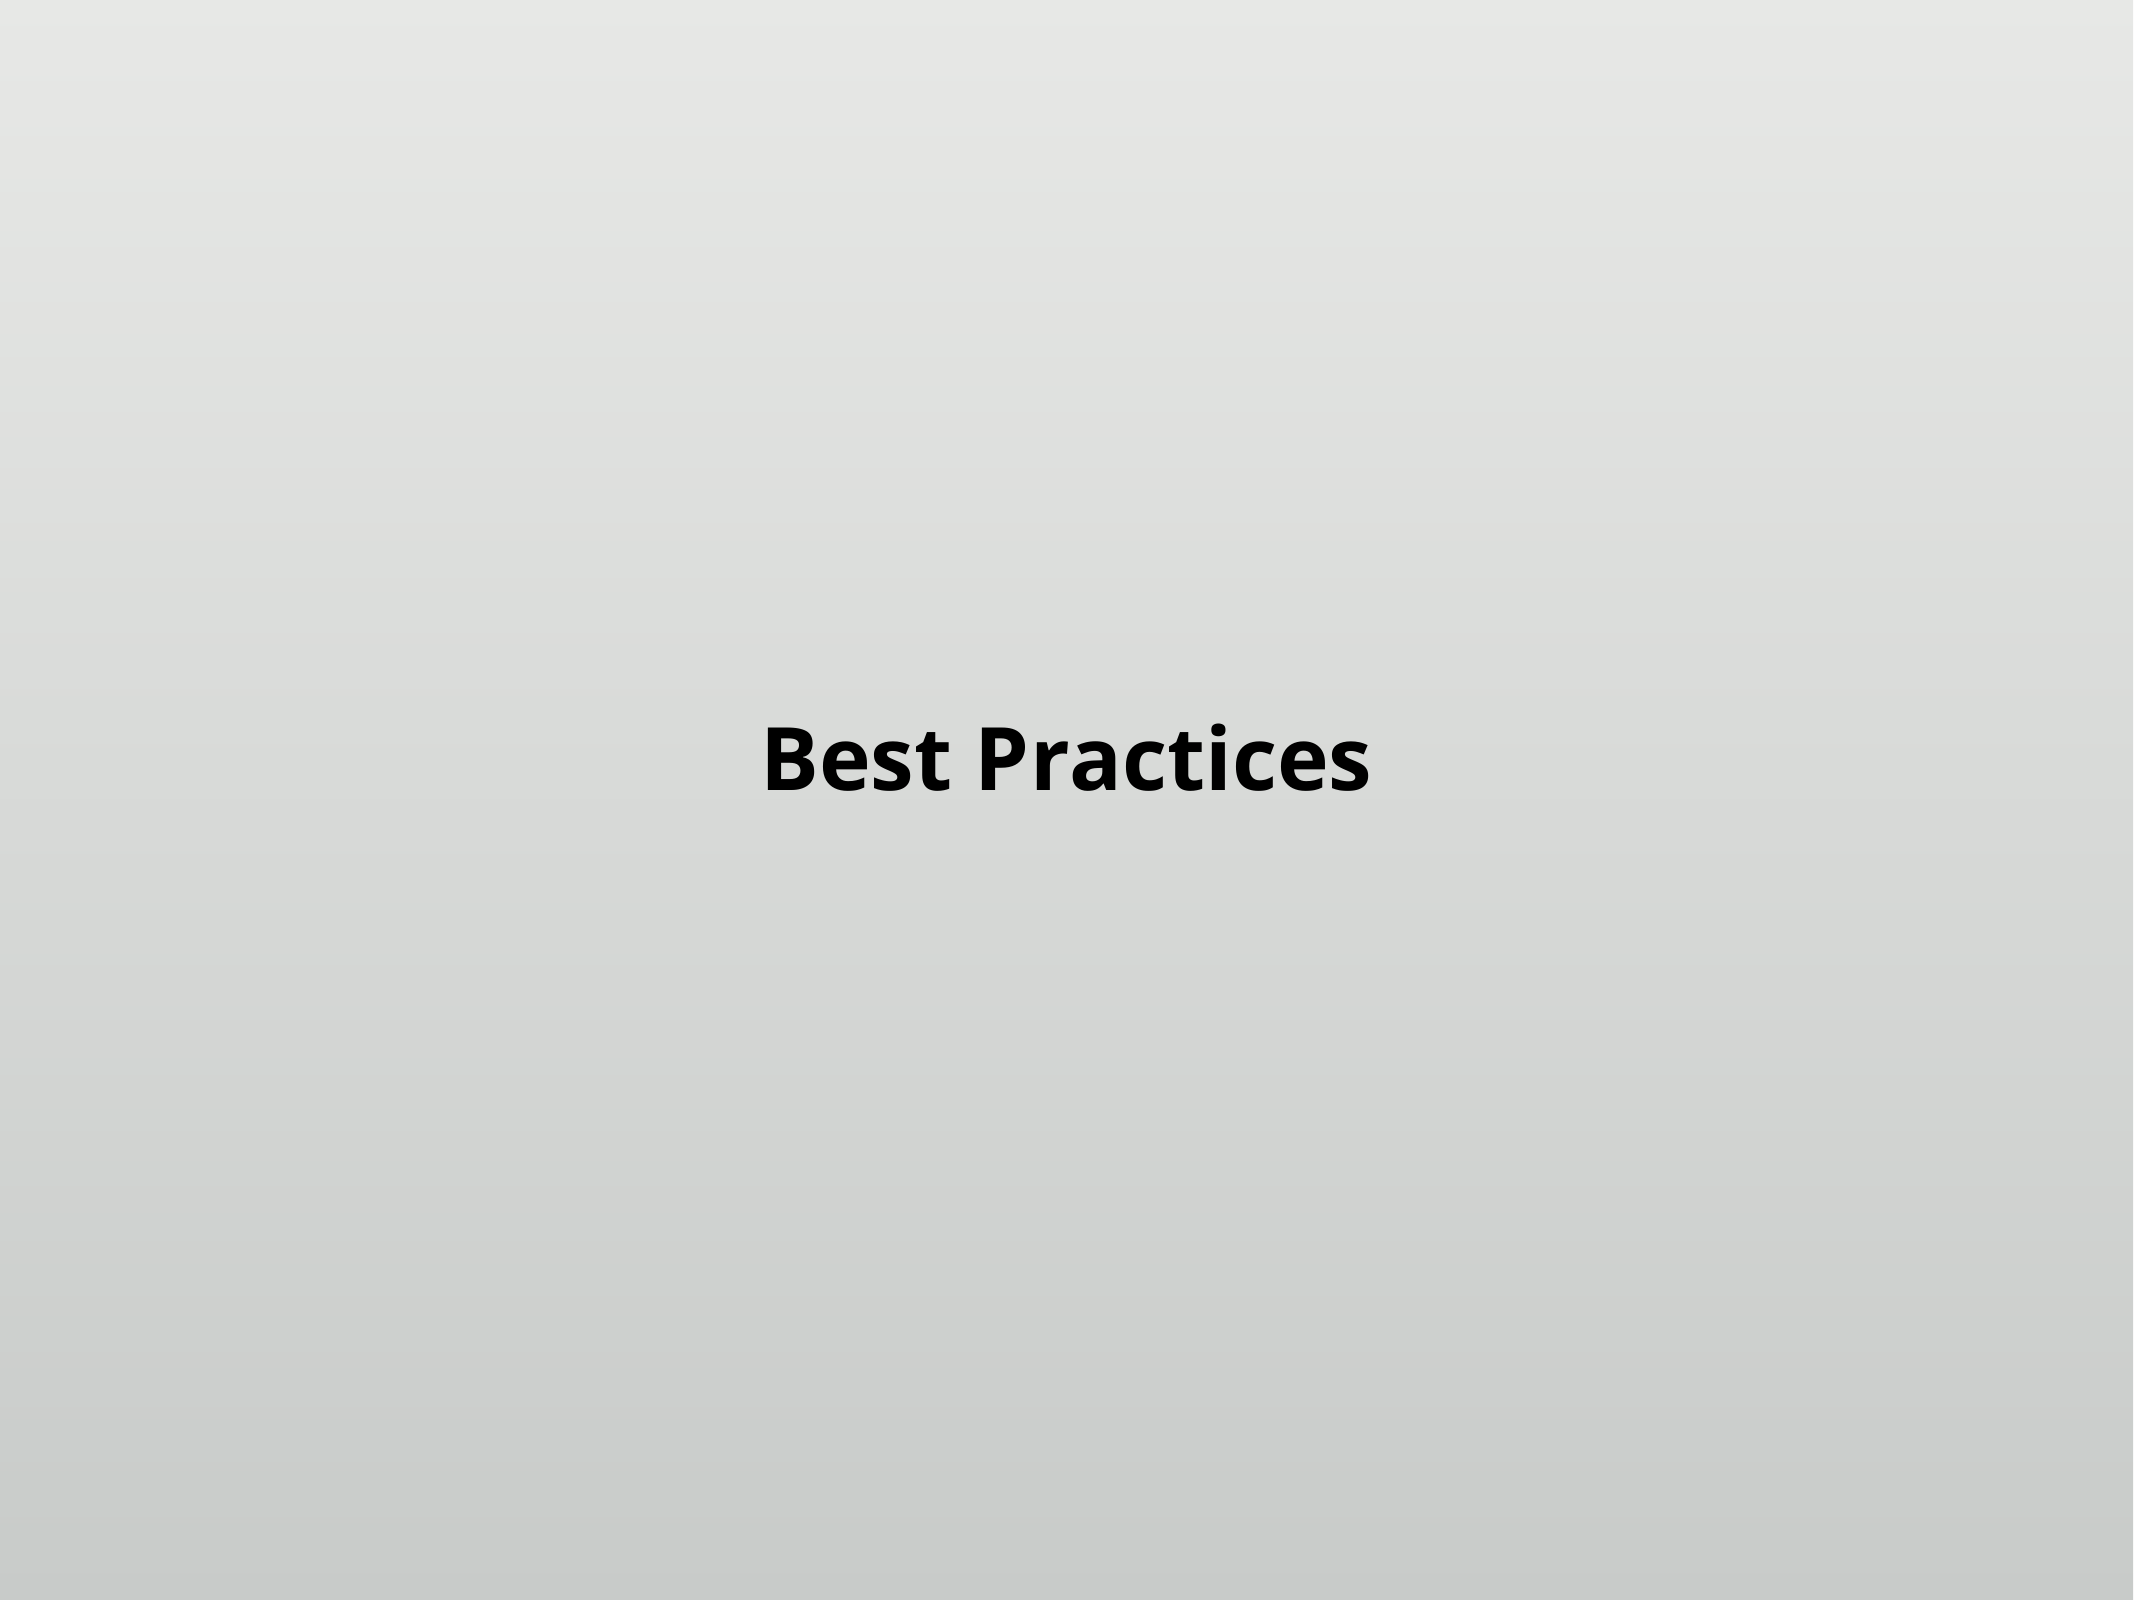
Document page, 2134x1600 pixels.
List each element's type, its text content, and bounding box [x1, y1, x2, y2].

title Best Practices [93, 495, 2040, 1017]
